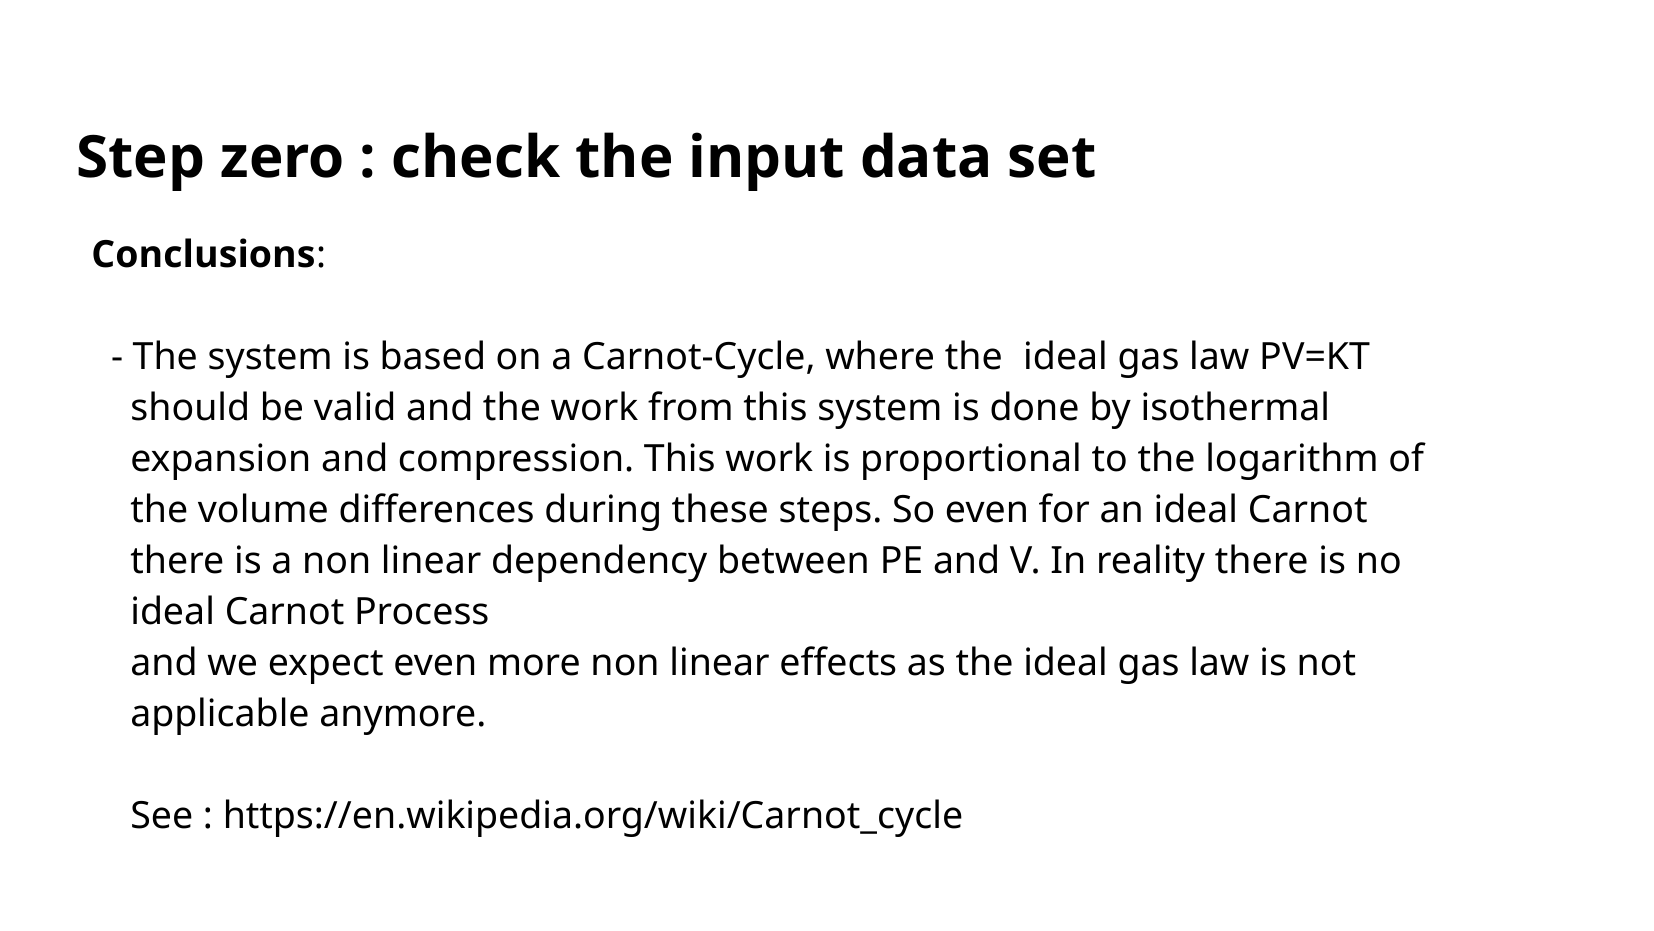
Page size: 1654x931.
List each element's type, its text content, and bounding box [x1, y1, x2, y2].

text_box Conclusions: - The system is based on a Carnot-Cycle, where the ideal gas law PV=KT should be valid and the work from this system is done by isothermal expansion and compression. This work is proportional to the logarithm of the volume differences during these steps. So even for an ideal Carnot there is a non linear dependency between PE and V. In reality there is no ideal Carnot Process and we expect even more non linear effects as the ideal gas law is not applicable anymore. See : https://en.wikipedia.org/wiki/Carnot_cycle [76, 220, 1576, 863]
title Step zero : check the input data set [76, 76, 1565, 220]
